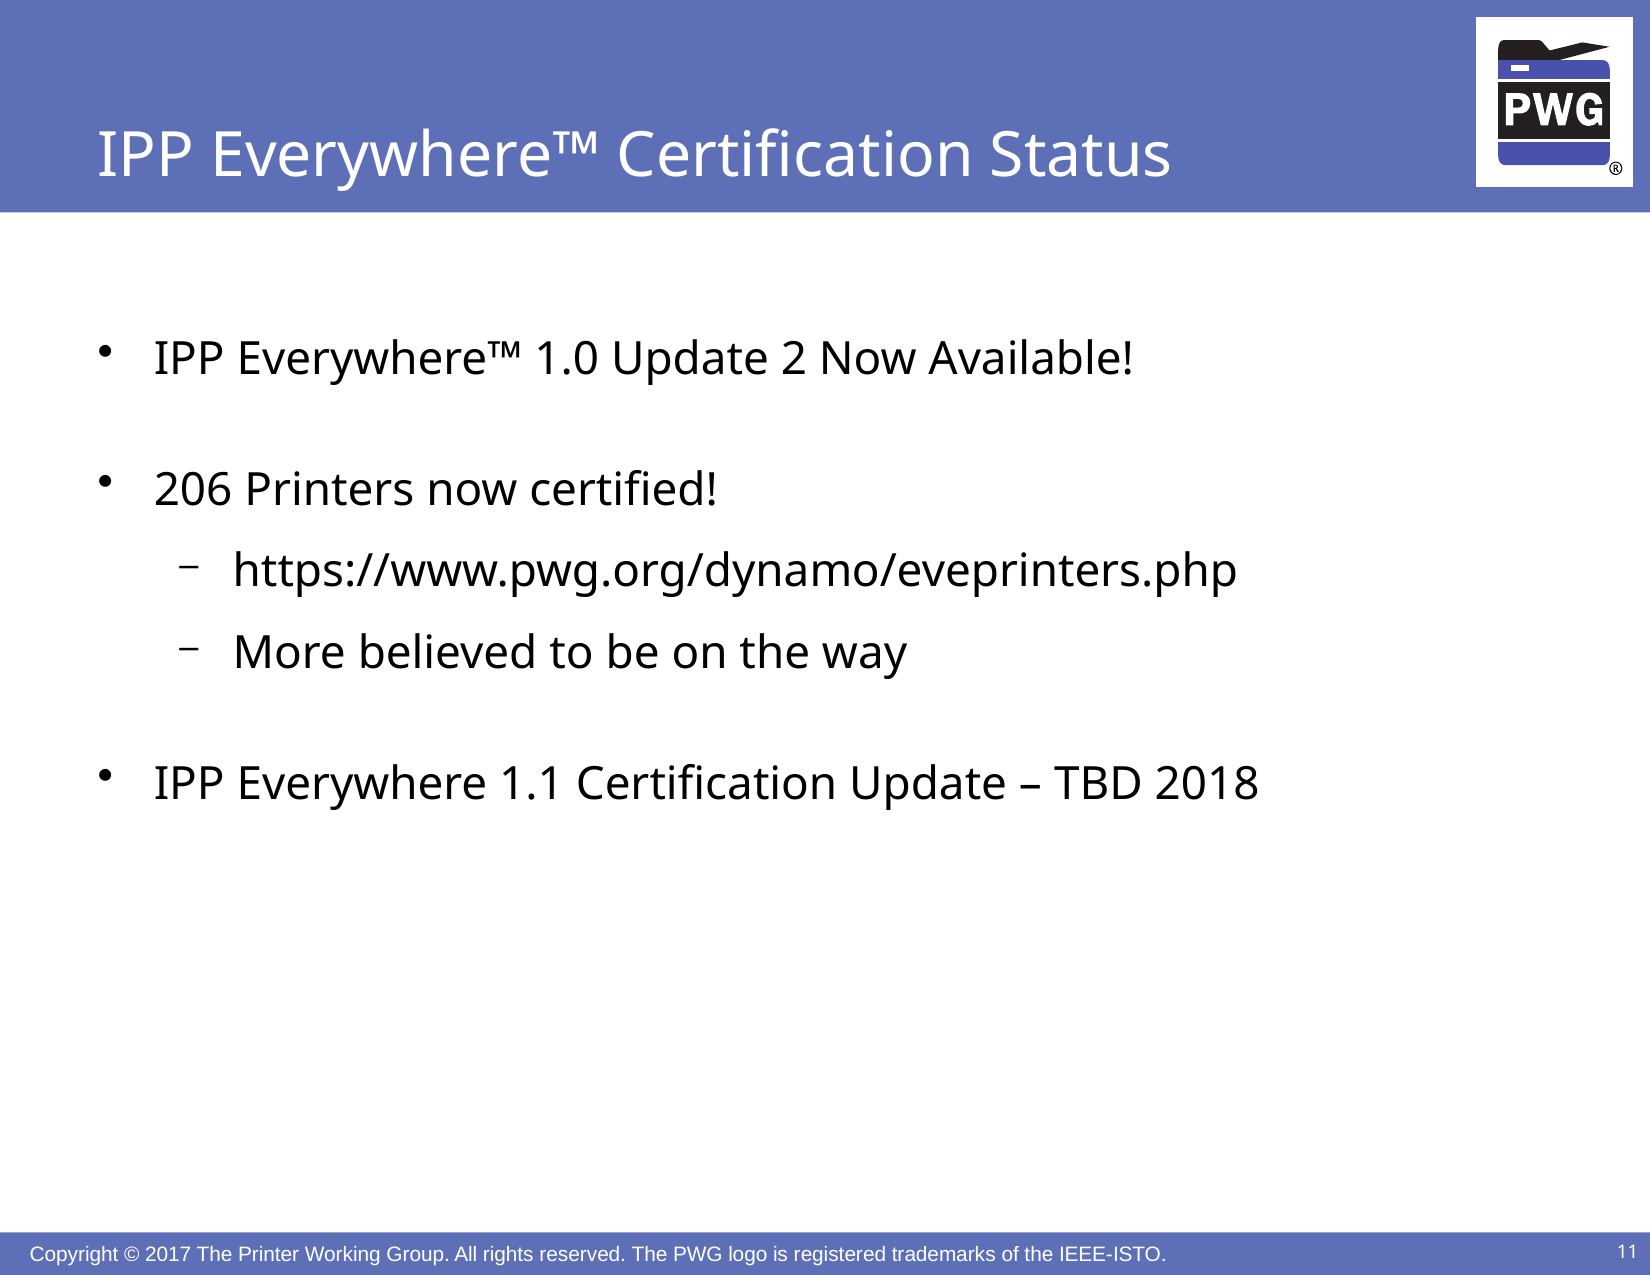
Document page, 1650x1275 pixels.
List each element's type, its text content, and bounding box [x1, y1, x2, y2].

title IPP Everywhere™ Certification Status [82, 8, 1449, 198]
list IPP Everywhere™ 1.0 Update 2 Now Available! 206 Printers now certified! https://www.pwg.org/dynamo/eveprinters.php More believed to be on the way IPP Everywhere 1.1 Certification Update – TBD 2018 [82, 255, 1568, 1233]
